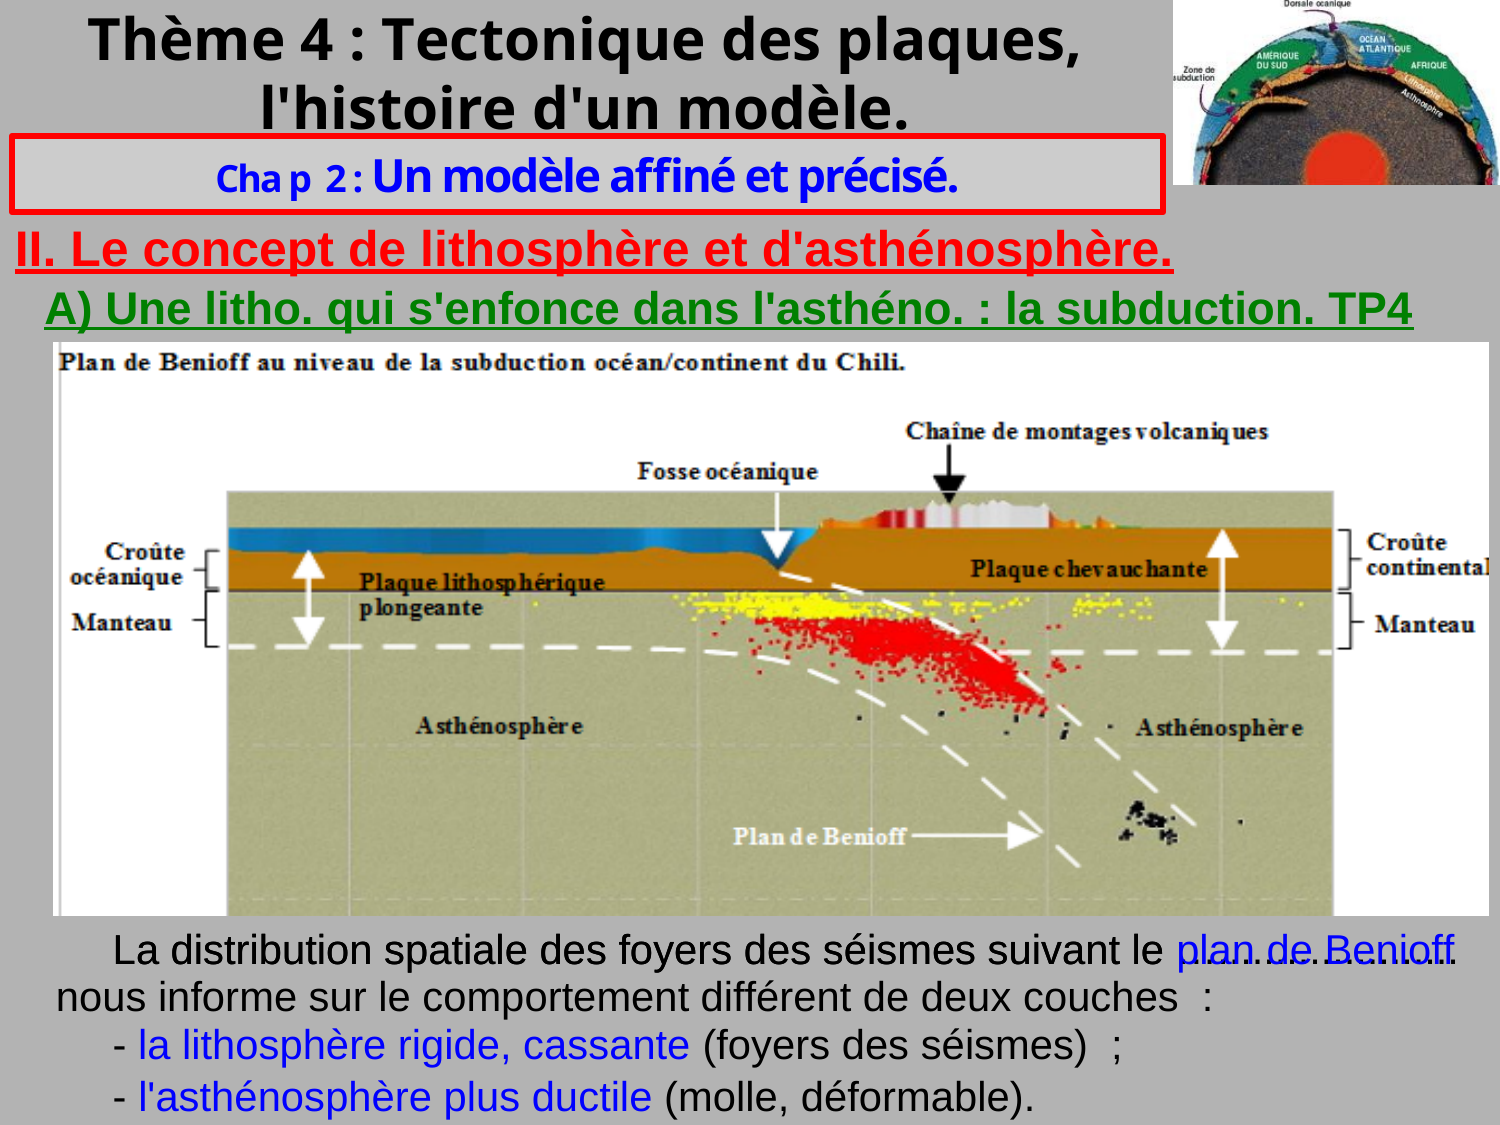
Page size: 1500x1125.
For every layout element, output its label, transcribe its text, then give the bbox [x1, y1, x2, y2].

text_box nous informe sur le comportement différent de deux couches : [0, 962, 88, 1125]
picture [53, 342, 1489, 916]
text_box II. Le concept de lithosphère et d'asthénosphère. [0, 208, 1418, 284]
picture [1173, 0, 1500, 185]
text_box La distribution spatiale des foyers des séismes suivant le plan de Benioff [88, 915, 1500, 1125]
text_box Cha p 2 : Un modèle affiné et précisé. [11, 135, 1164, 208]
text_box Thème 4 : Tectonique des plaques, l'histoire d'un modèle. [0, 0, 1173, 150]
text_box A) Une litho. qui s'enfonce dans l'asthéno. : la subduction. TP4 [29, 271, 1500, 342]
